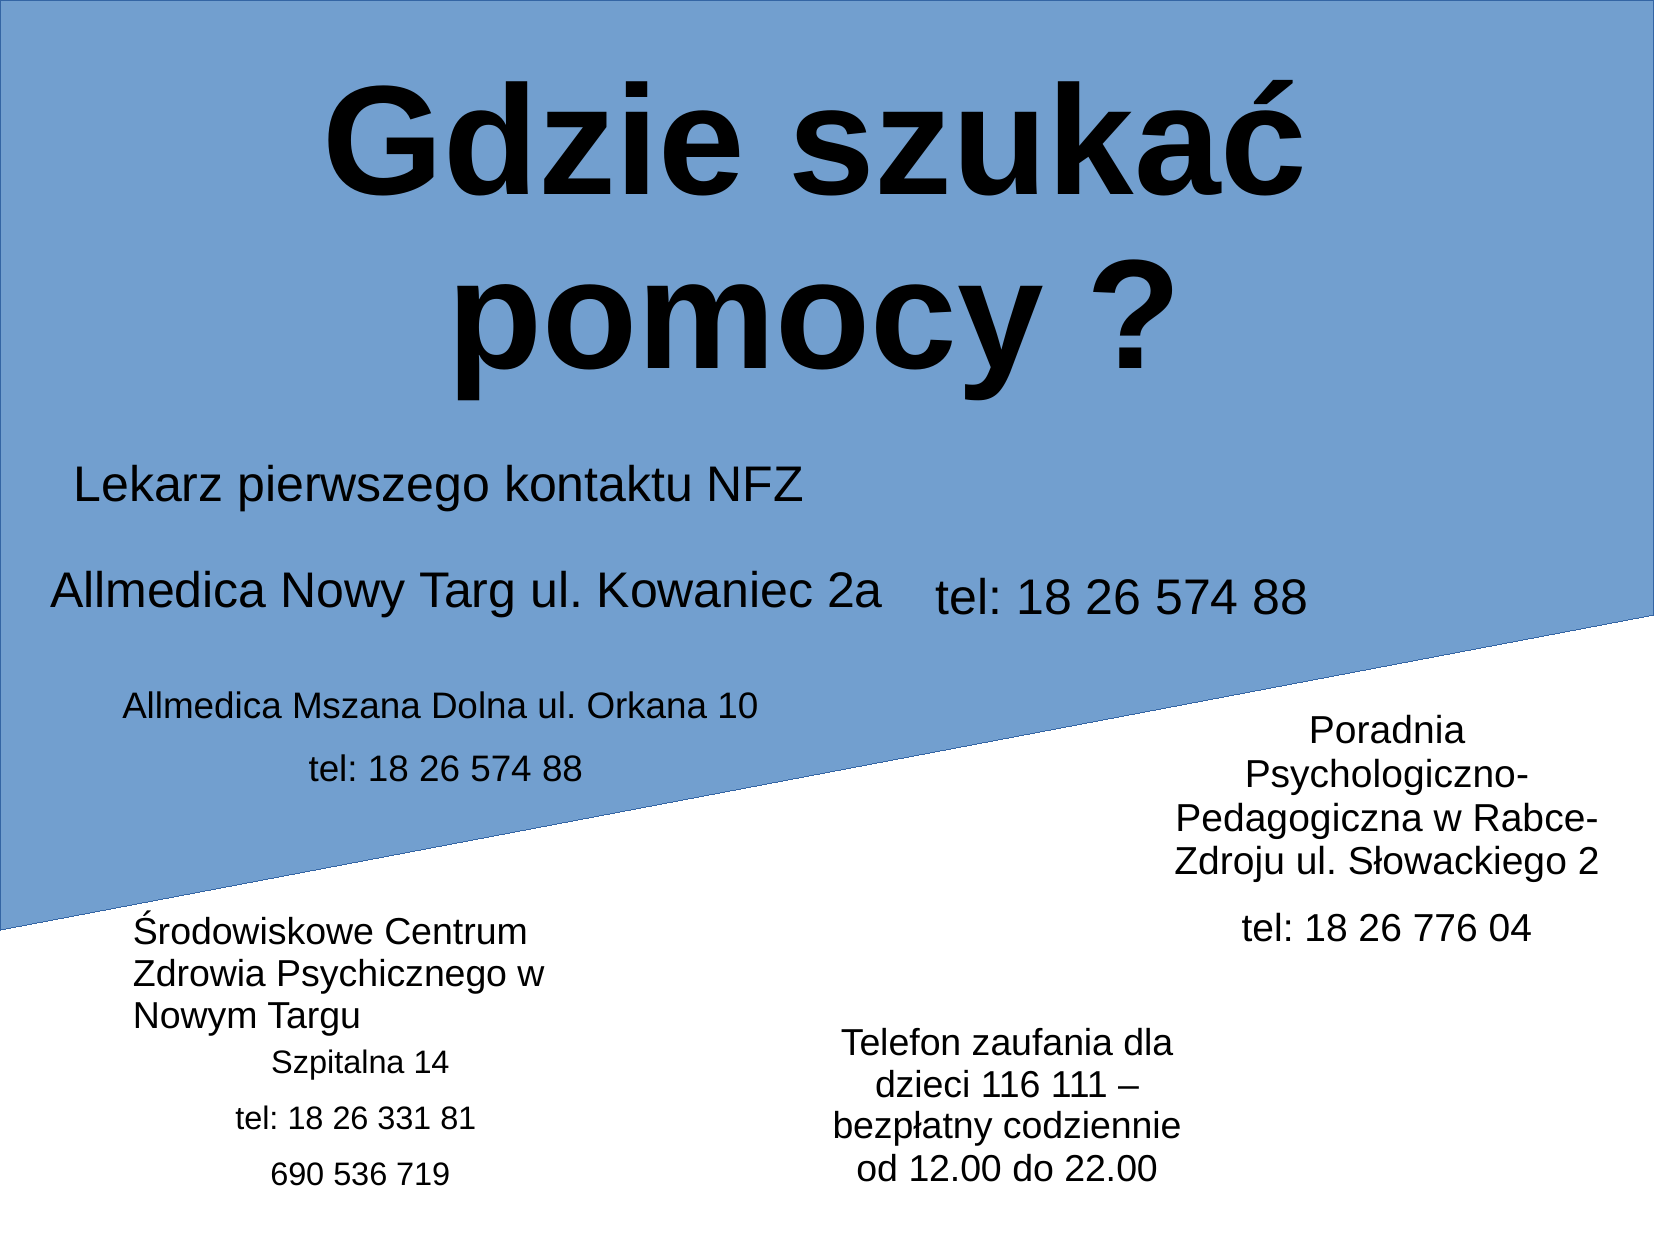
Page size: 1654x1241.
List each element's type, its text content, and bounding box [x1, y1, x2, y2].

text_box Allmedica Nowy Targ ul. Kowaniec 2a [35, 555, 1032, 692]
title Gdzie szukać pomocy ? [70, 54, 1560, 402]
list Poradnia Psychologiczno-Pedagogiczna w Rabce-Zdroju ul. Słowackiego 2 tel: 18 26 776 04 [1122, 708, 1602, 996]
list Allmedica Mszana Dolna ul. Orkana 10 tel: 18 26 574 88 [16, 685, 827, 792]
text_box Lekarz pierwszego kontaktu NFZ [59, 448, 898, 556]
list tel: 18 26 574 88 [898, 452, 1501, 650]
text_box Środowiskowe Centrum Zdrowia Psychicznego w Nowym Targu [118, 902, 674, 1044]
list Telefon zaufania dla dzieci 116 111 – bezpłatny codziennie od 12.00 do 22.00 [791, 1021, 1188, 1193]
list Szpitalna 14 tel: 18 26 331 81 690 536 719 [99, 1043, 579, 1193]
